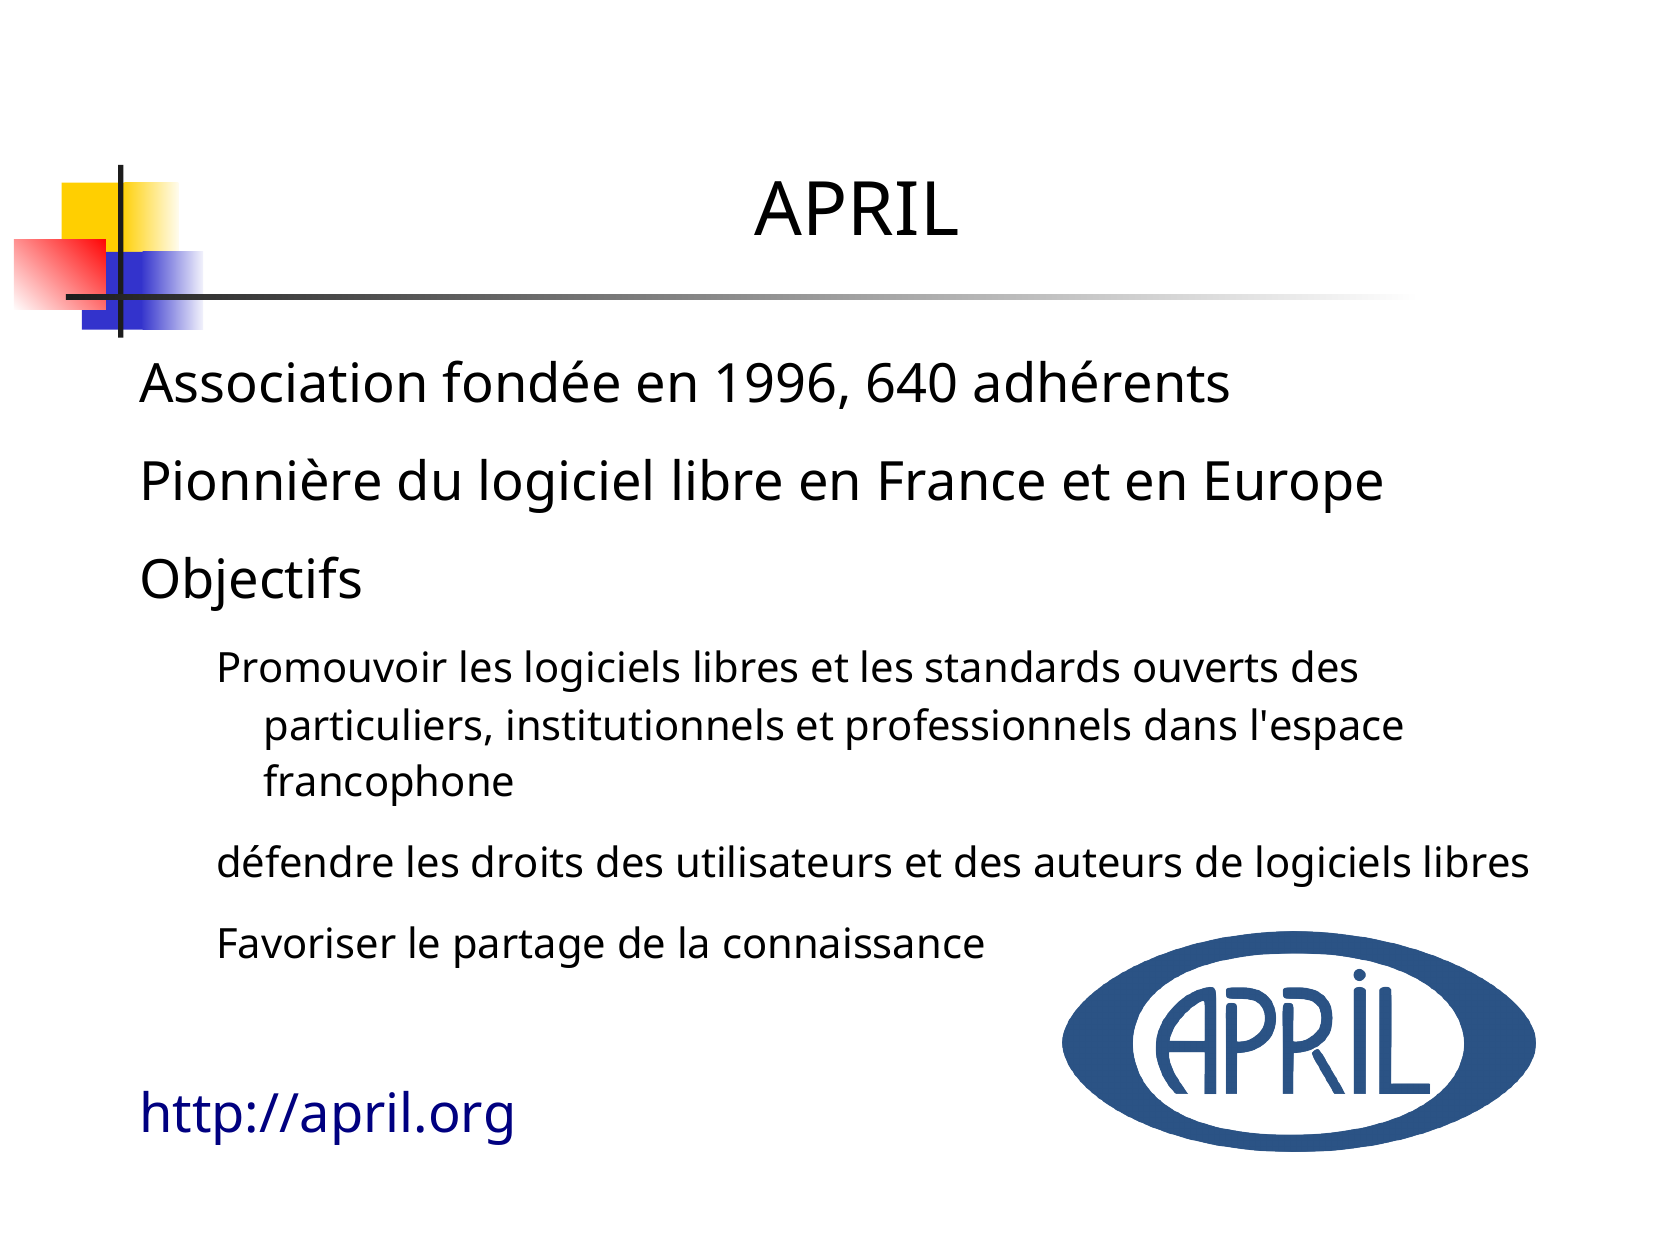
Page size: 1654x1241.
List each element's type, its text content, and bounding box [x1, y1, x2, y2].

title APRIL [121, 102, 1534, 311]
picture [1062, 931, 1536, 1152]
list Association fondée en 1996, 640 adhérents Pionnière du logiciel libre en France et en Europe Objectifs Promouvoir les logiciels libres et les standards ouverts des particuliers, institutionnels et professionnels dans l'espace francophone défendre les droits des utilisateurs et des auteurs de logiciels libres Favoriser le partage de la connaissance http://april.org [121, 344, 1534, 1130]
